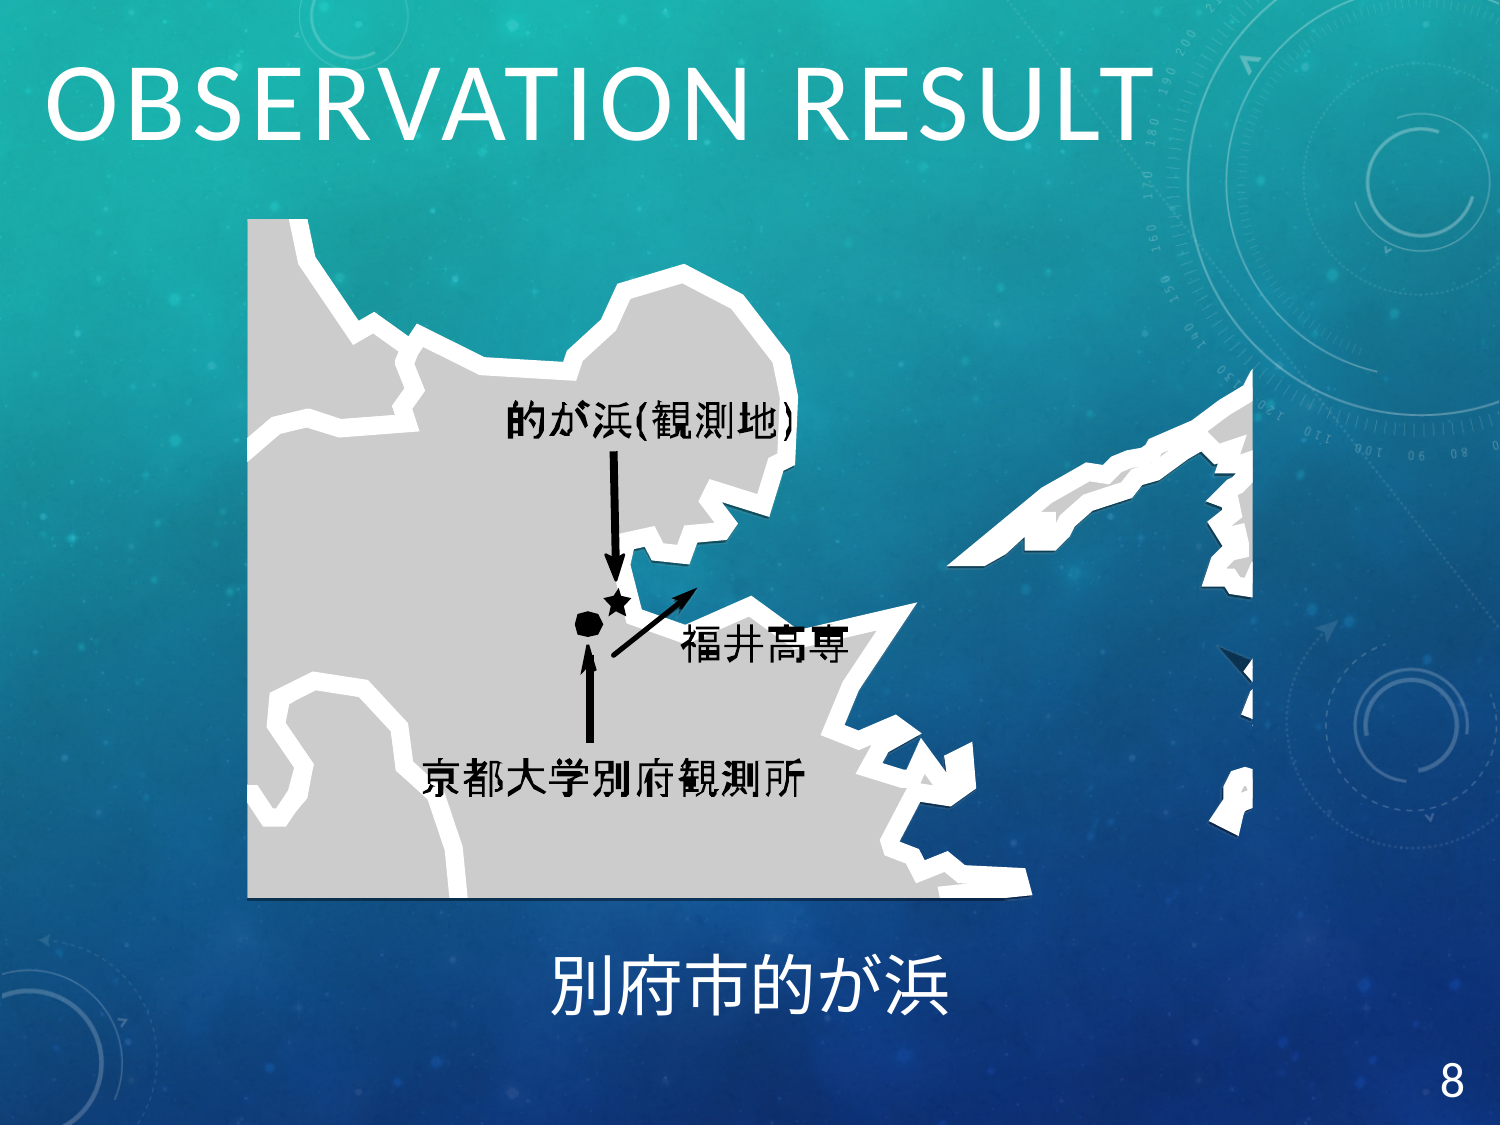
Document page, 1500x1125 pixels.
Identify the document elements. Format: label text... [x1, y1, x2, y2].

list 別府市的が浜 [82, 917, 1418, 1051]
title Observation result [29, 19, 1305, 173]
slide_number <番号> [1411, 1046, 1480, 1109]
picture [0, 0, 1500, 1125]
